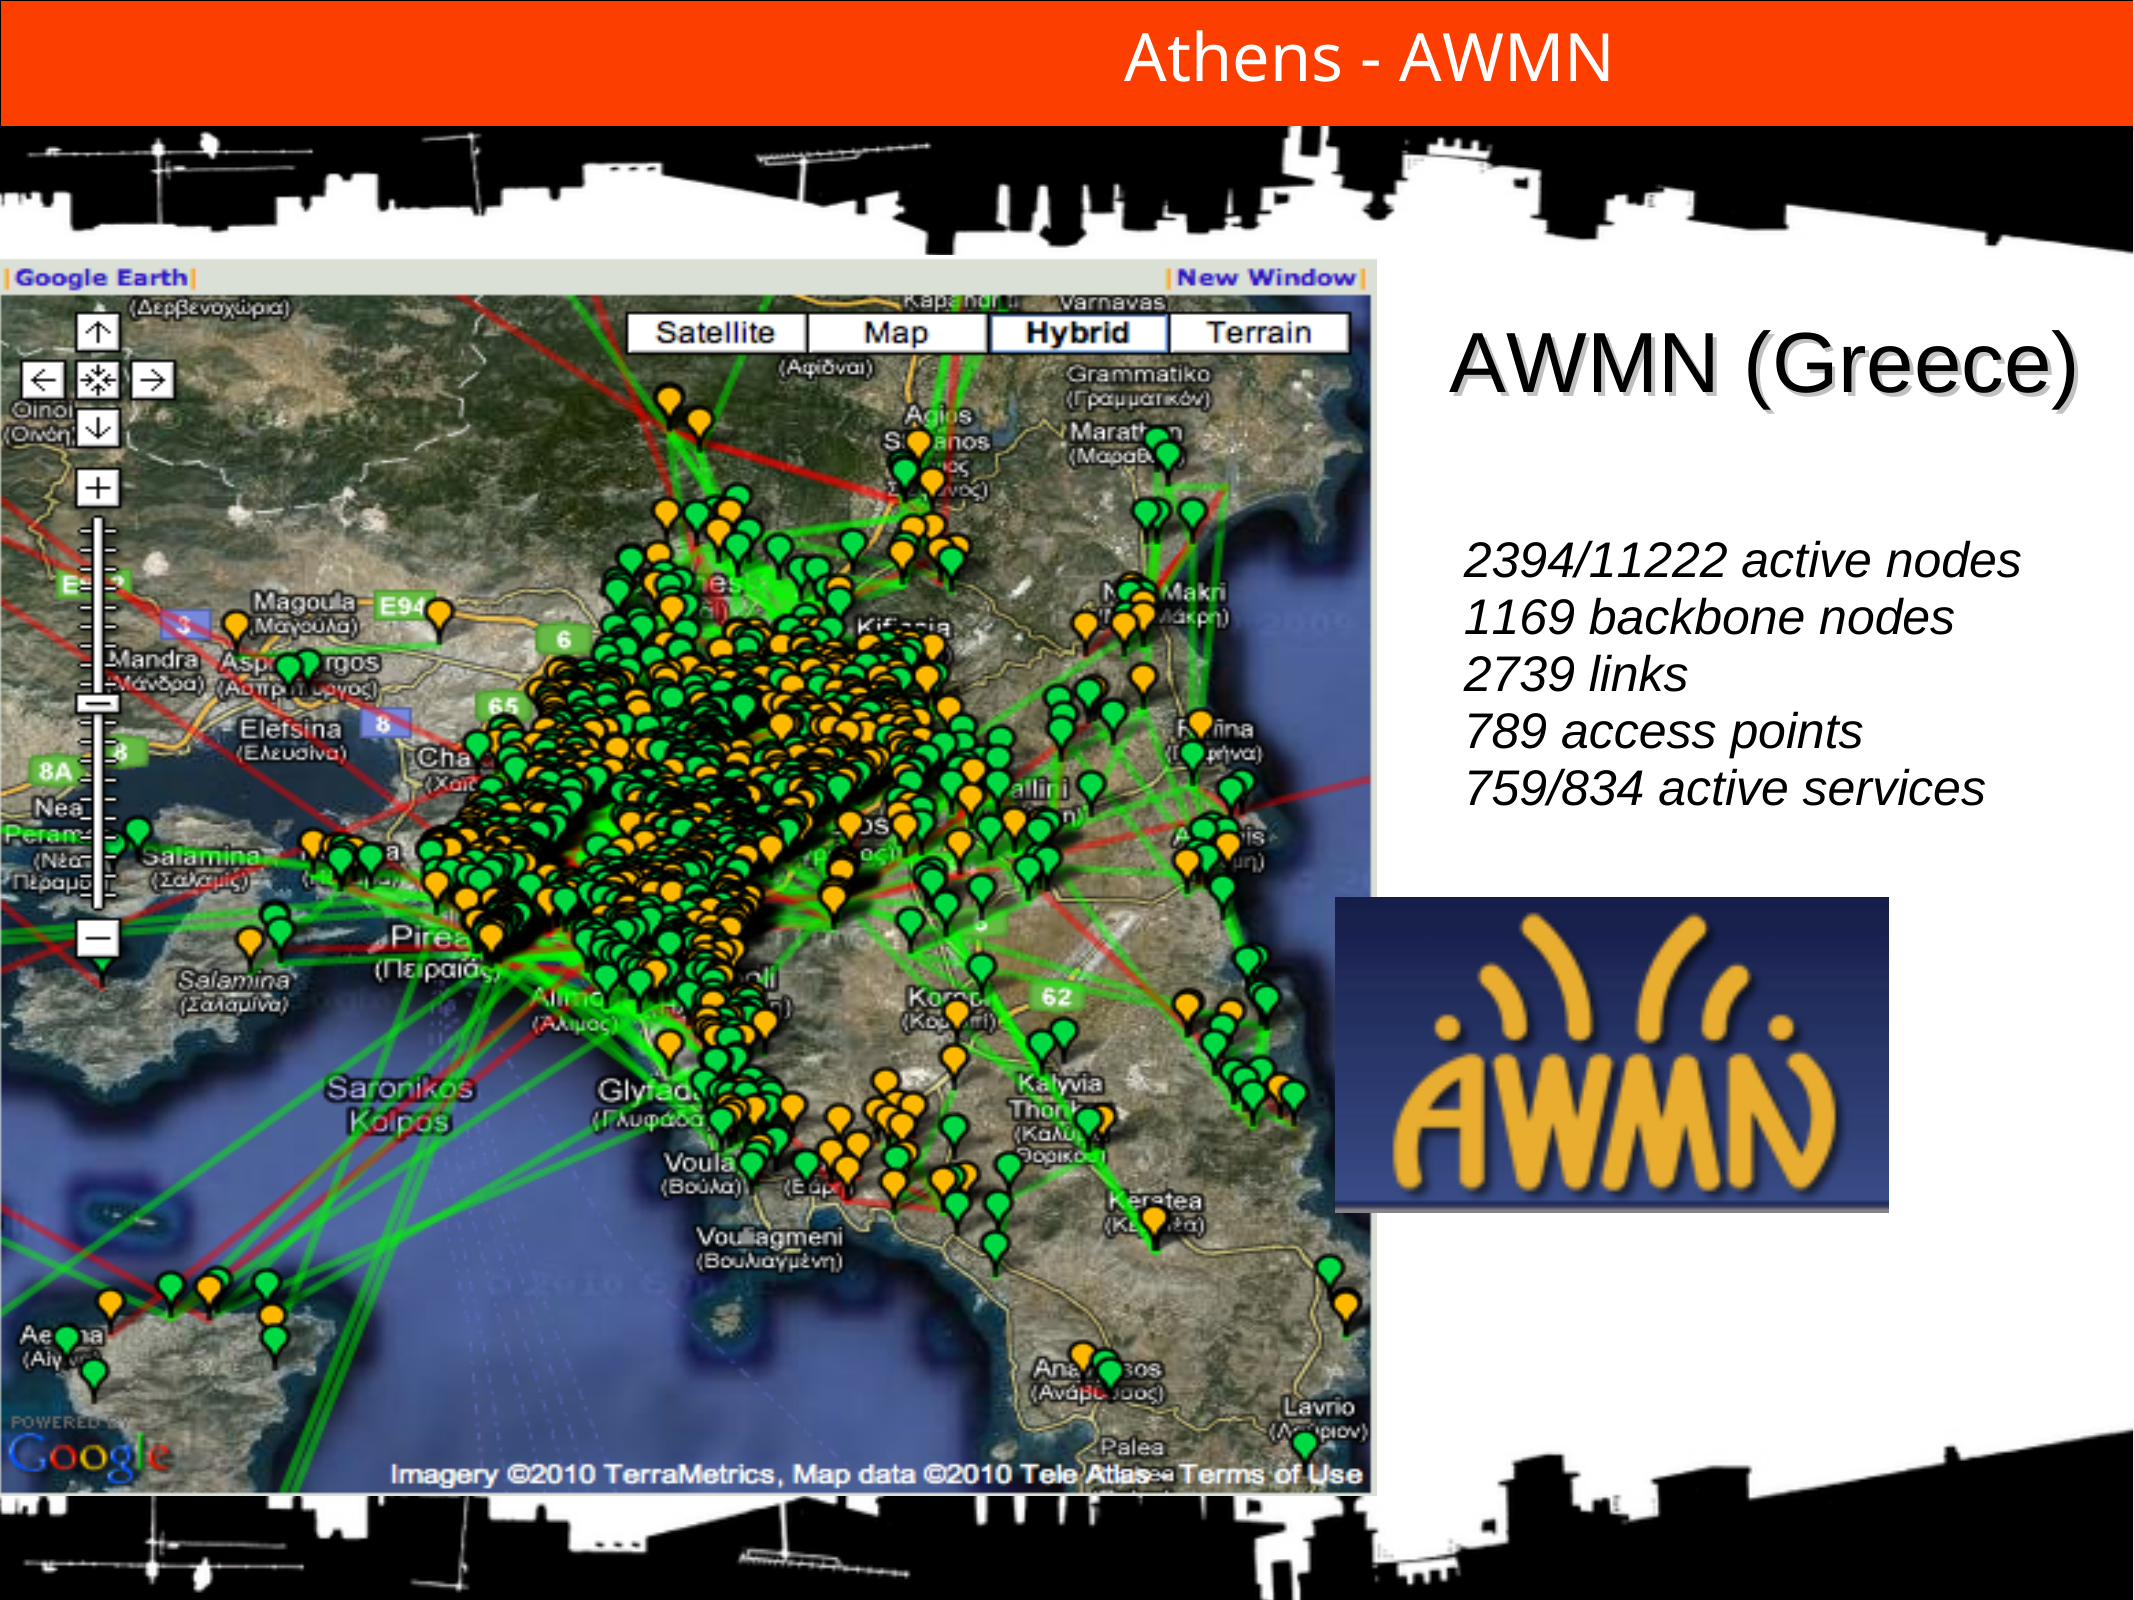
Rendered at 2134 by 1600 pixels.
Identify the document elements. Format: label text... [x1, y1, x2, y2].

picture [0, 126, 2134, 1600]
list 2394/11222 active nodes 1169 backbone nodes 2739 links 789 access points 759/834 active services [1463, 532, 2080, 898]
text_box Athens - AWMN [606, 14, 2134, 175]
title AWMN (Greece) [1449, 314, 2134, 508]
